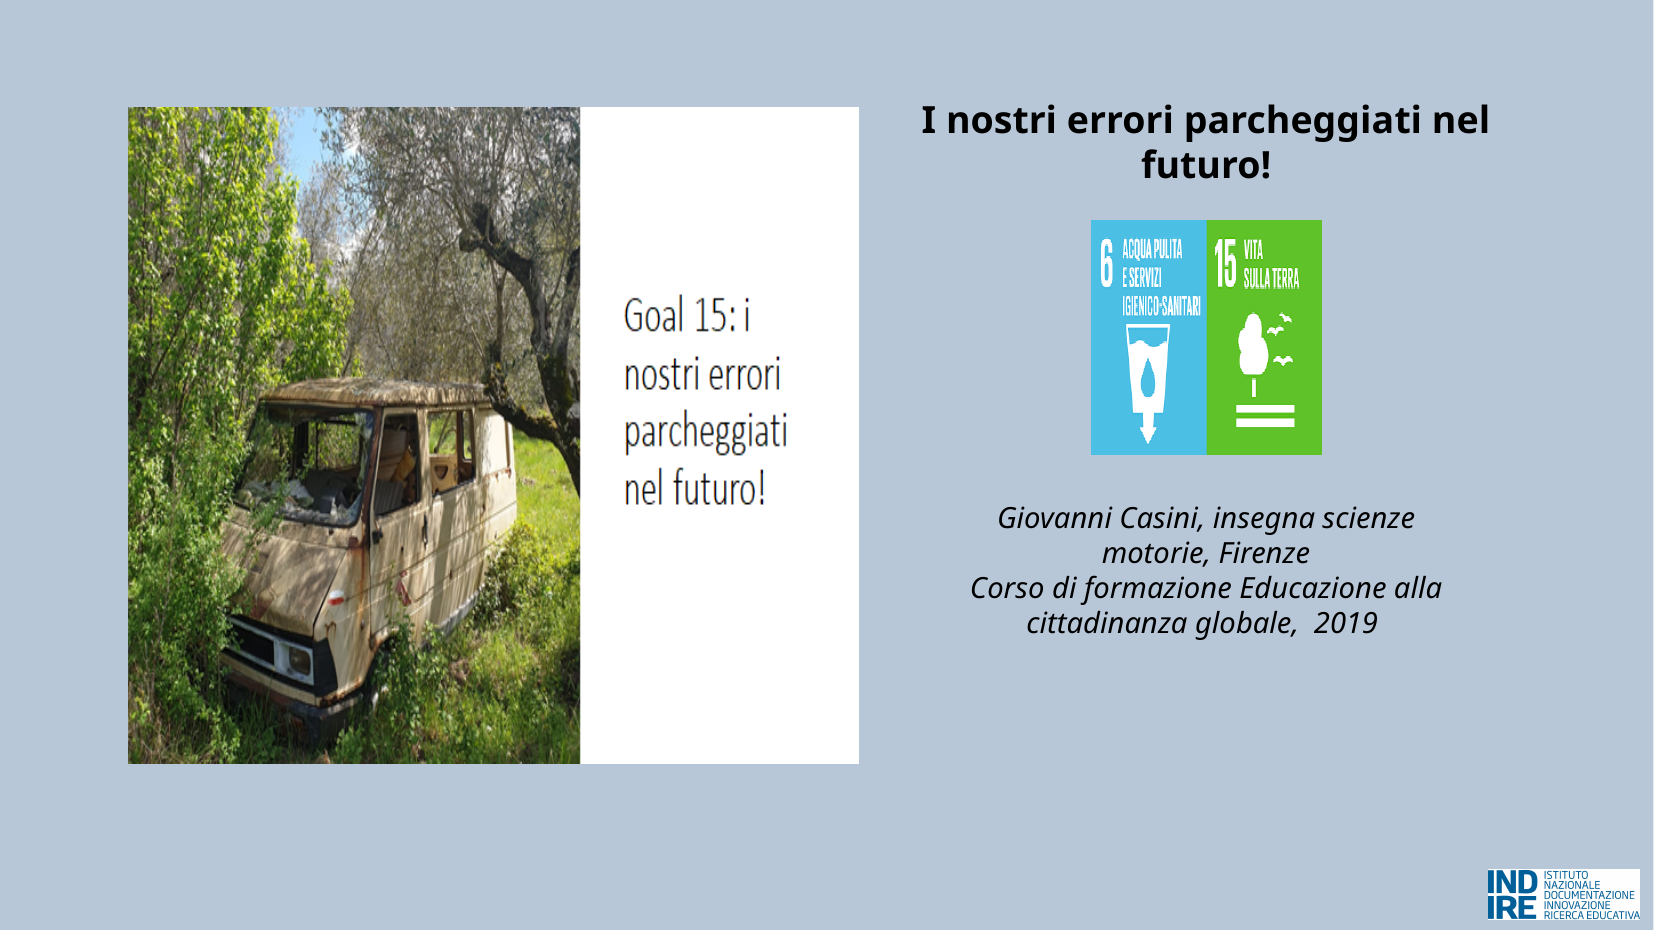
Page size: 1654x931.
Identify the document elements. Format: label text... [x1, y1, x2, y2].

text_box I nostri errori parcheggiati nel futuro! [855, 80, 1557, 195]
picture [128, 107, 859, 764]
picture [1488, 869, 1640, 920]
text_box Giovanni Casini, insegna scienze motorie, Firenze Corso di formazione Educazione alla cittadinanza globale, 2019 [926, 449, 1487, 547]
picture [1091, 220, 1322, 455]
